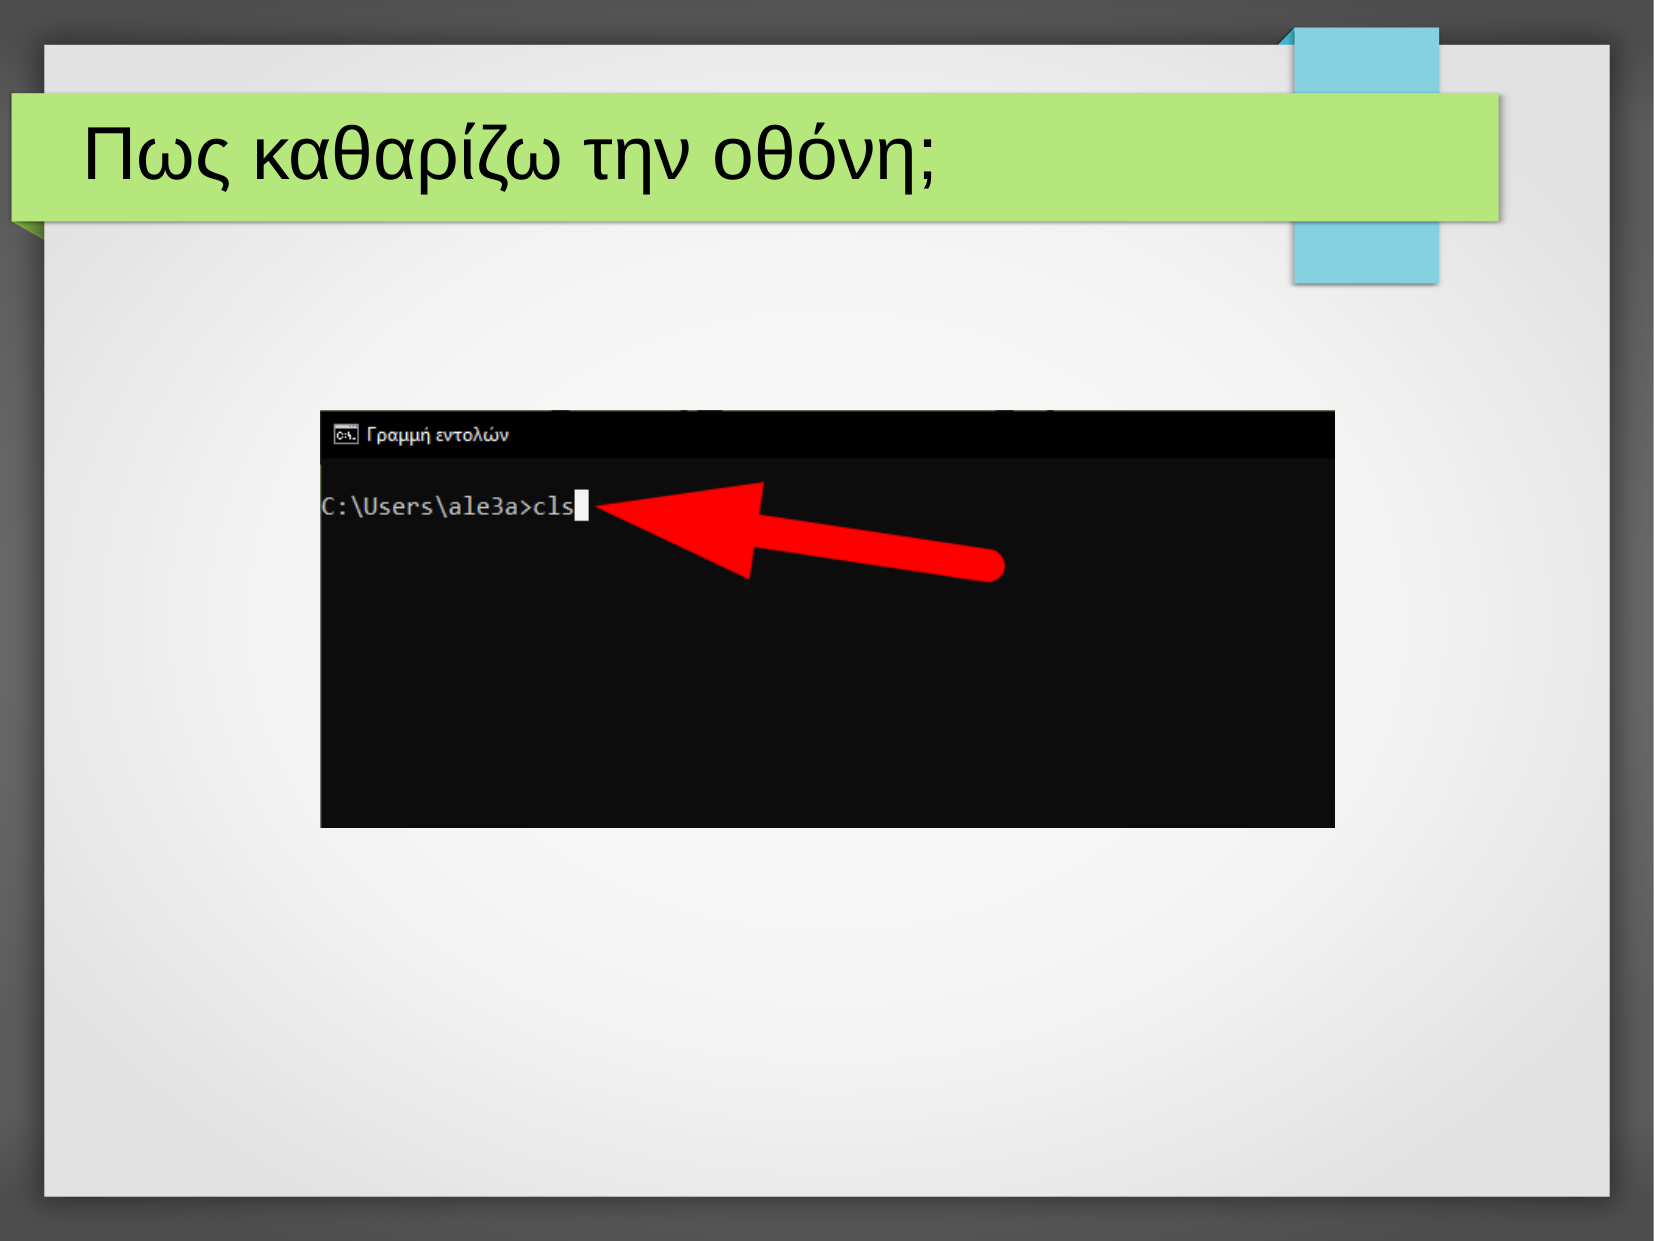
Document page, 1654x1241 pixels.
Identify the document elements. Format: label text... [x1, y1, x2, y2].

picture [0, 0, 1654, 1241]
title Πως καθαρίζω την οθόνη; [82, 94, 1264, 213]
